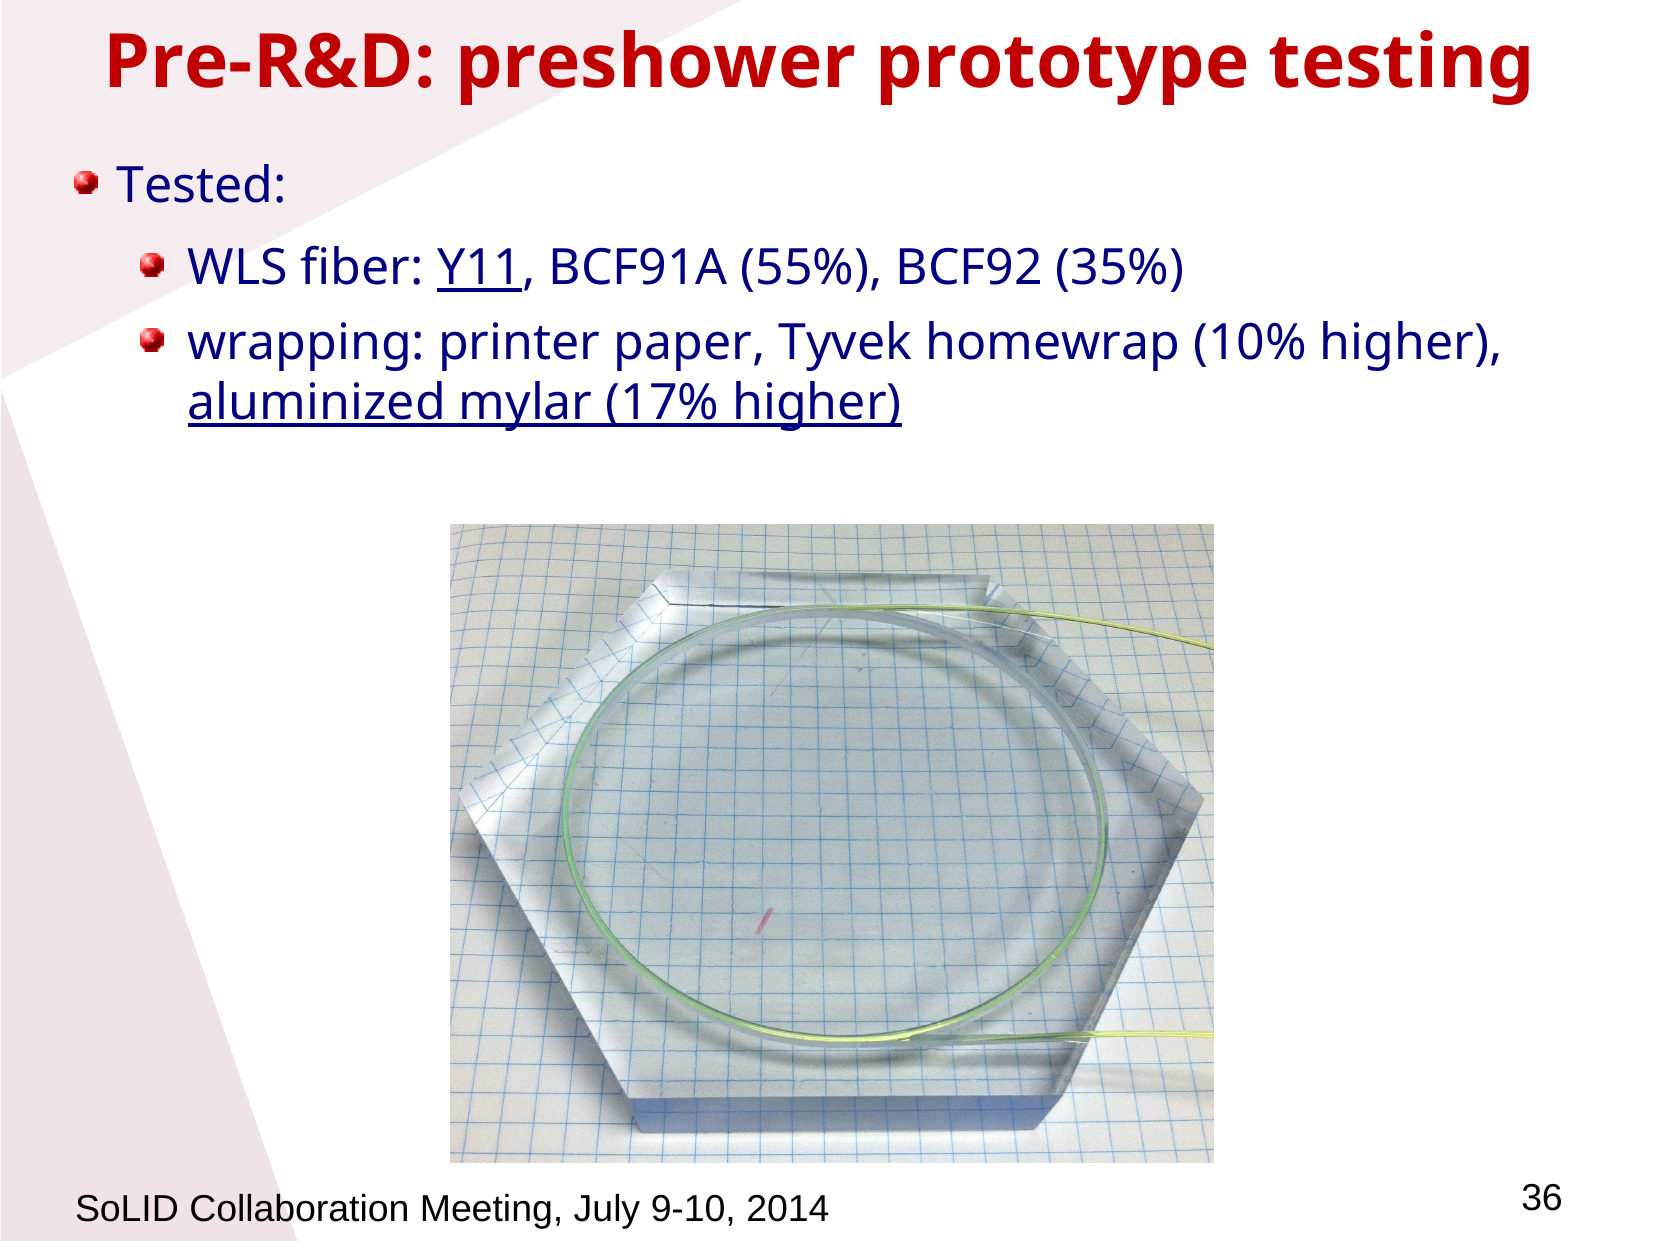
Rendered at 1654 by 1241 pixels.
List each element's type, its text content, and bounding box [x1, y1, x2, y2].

text_box Tested: WLS fiber: Y11, BCF91A (55%), BCF92 (35%) wrapping: printer paper, Tyvek homewrap (10% higher), aluminized mylar (17% higher) [37, 144, 1602, 1241]
title Pre-R&D: preshower prototype testing [68, 13, 1571, 144]
picture [450, 524, 1214, 1163]
